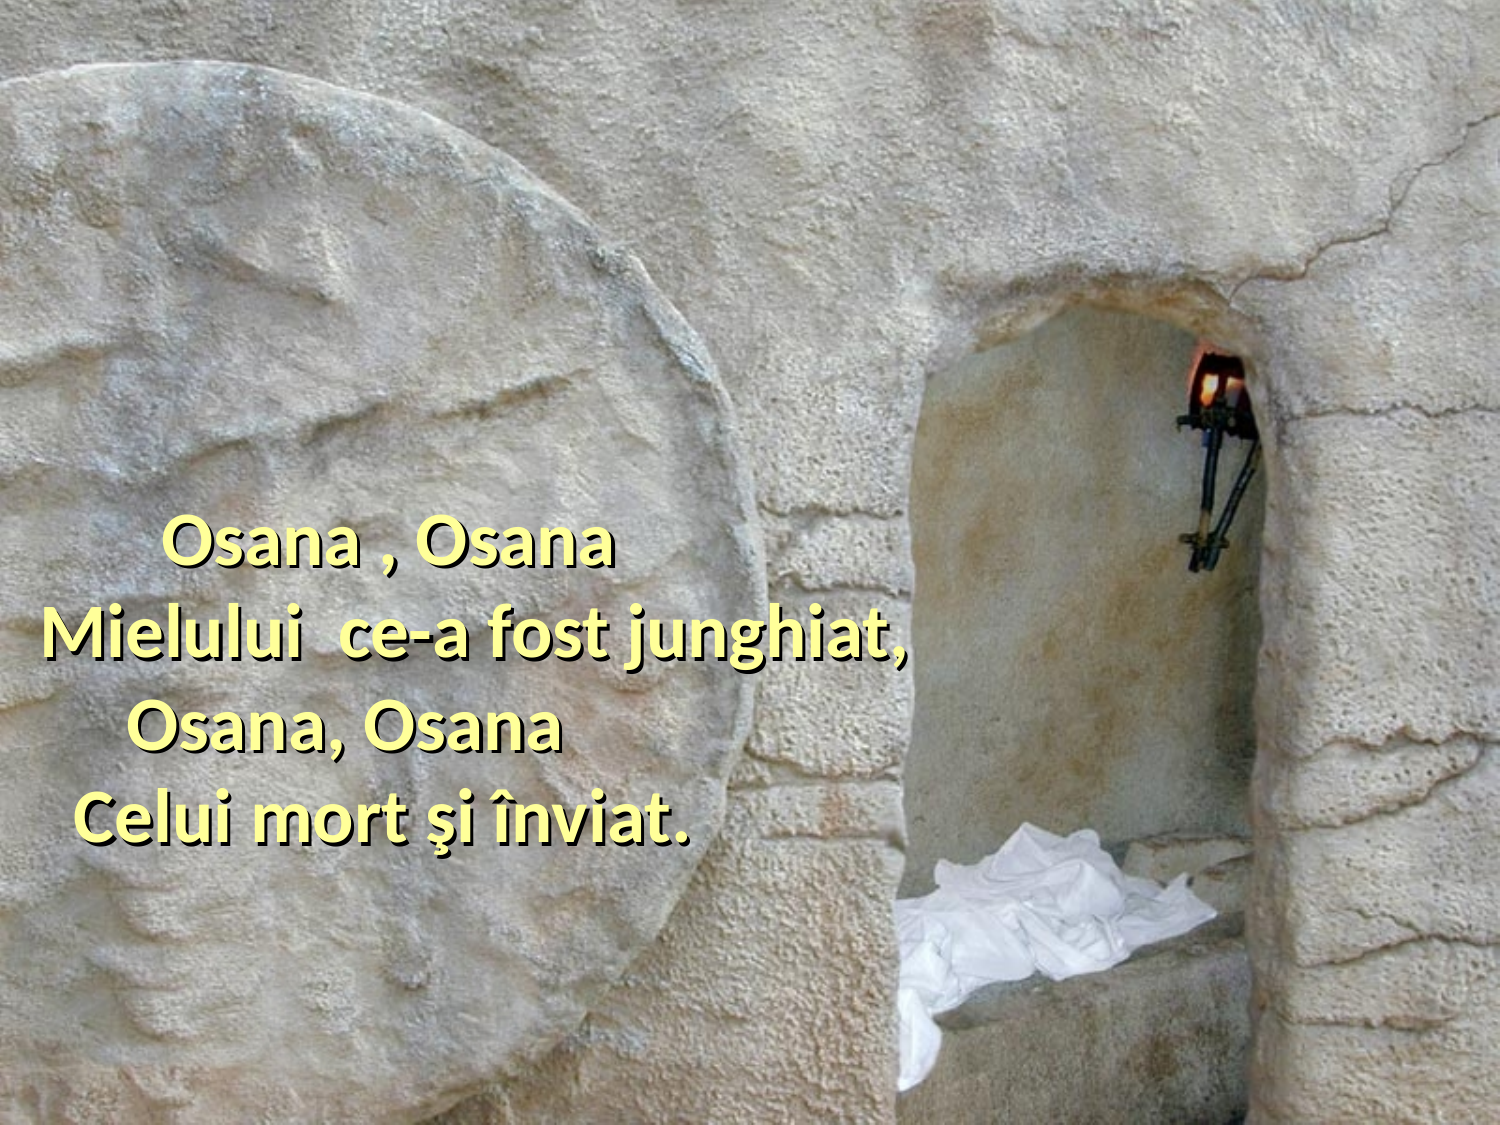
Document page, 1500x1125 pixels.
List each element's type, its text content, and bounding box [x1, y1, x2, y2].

picture [0, 0, 1500, 1125]
text_box Osana , Osana Mielului ce-a fost junghiat, Osana, Osana Celui mort şi înviat. [24, 480, 1042, 1090]
